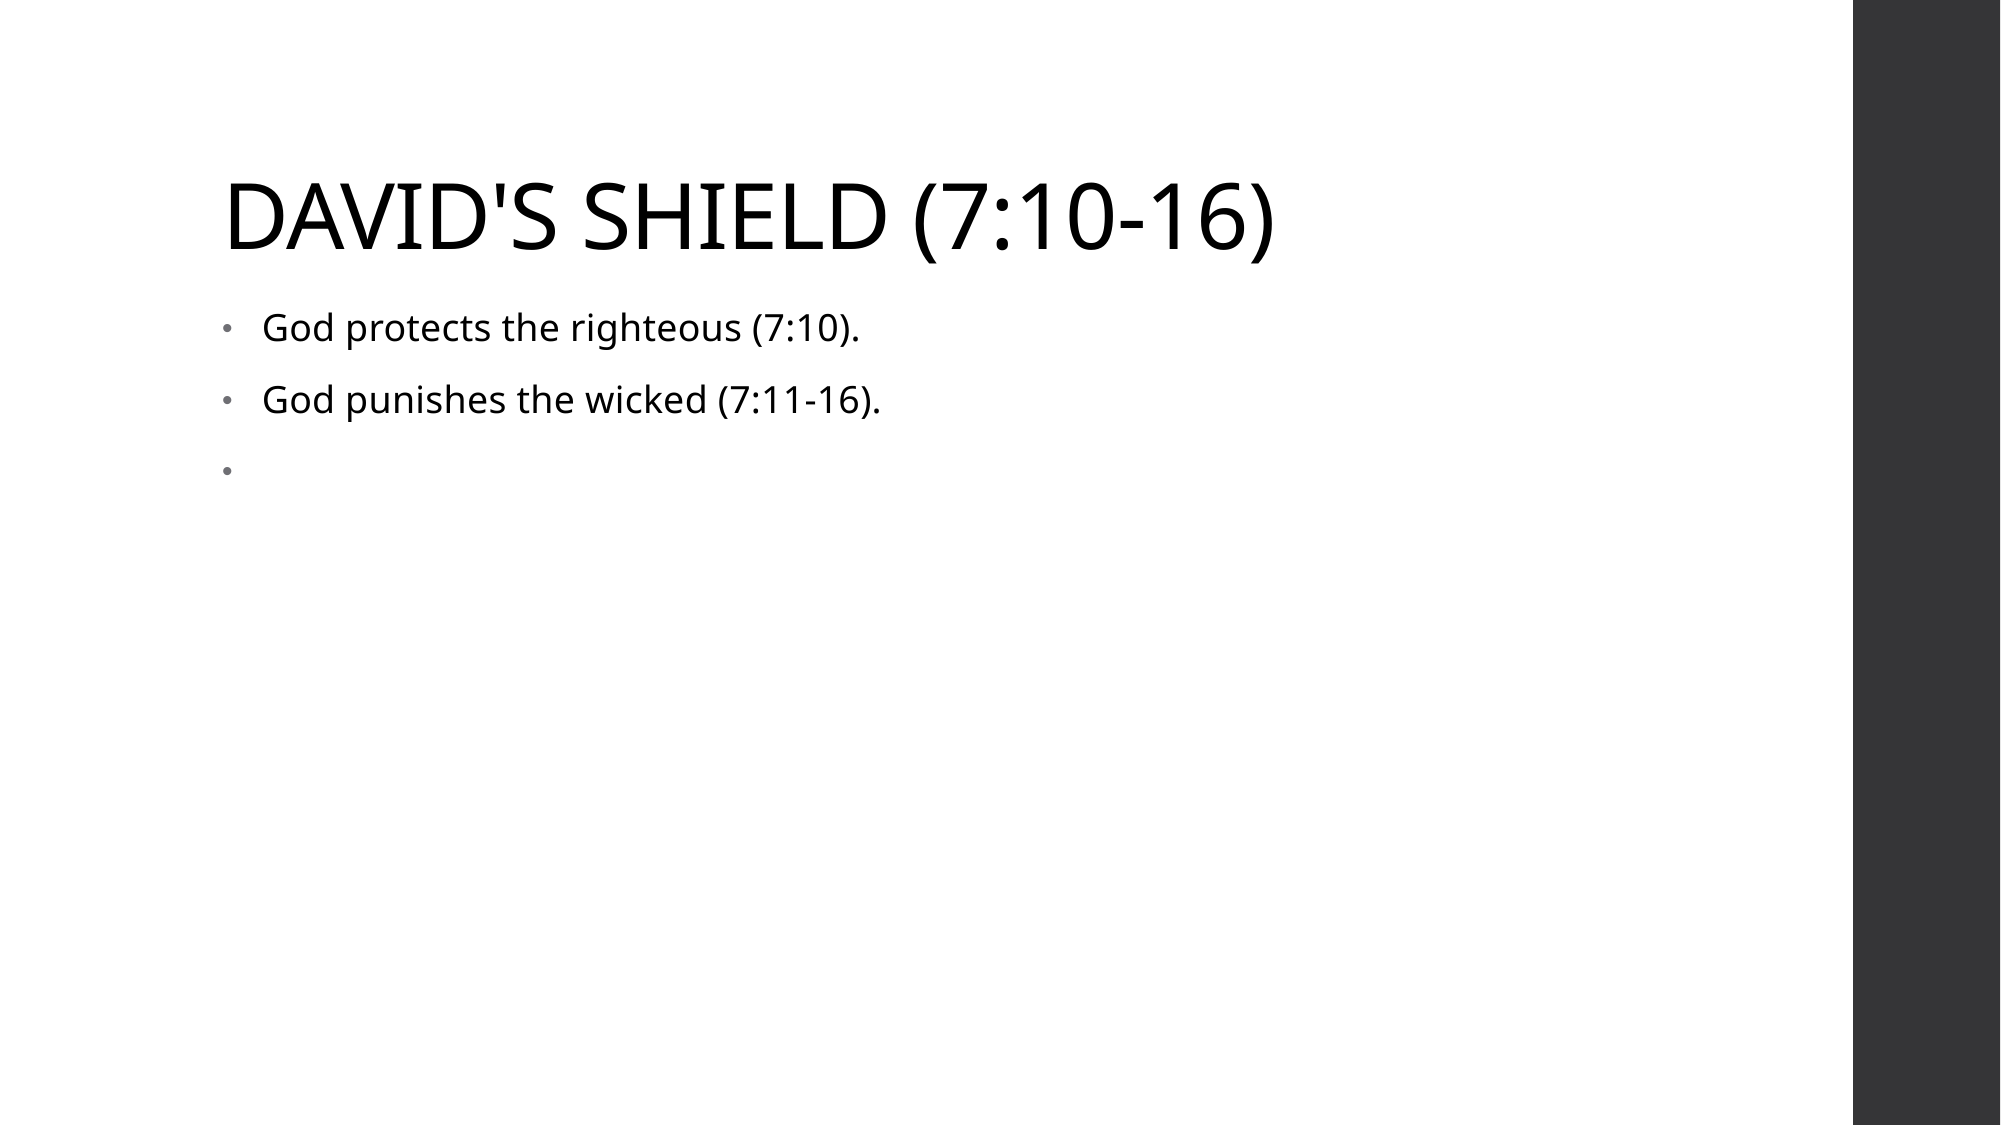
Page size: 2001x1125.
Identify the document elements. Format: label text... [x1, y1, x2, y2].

title DAVID'S SHIELD (7:10-16) [206, 60, 1797, 278]
list God protects the righteous (7:10). God punishes the wicked (7:11-16). [206, 299, 1617, 1014]
